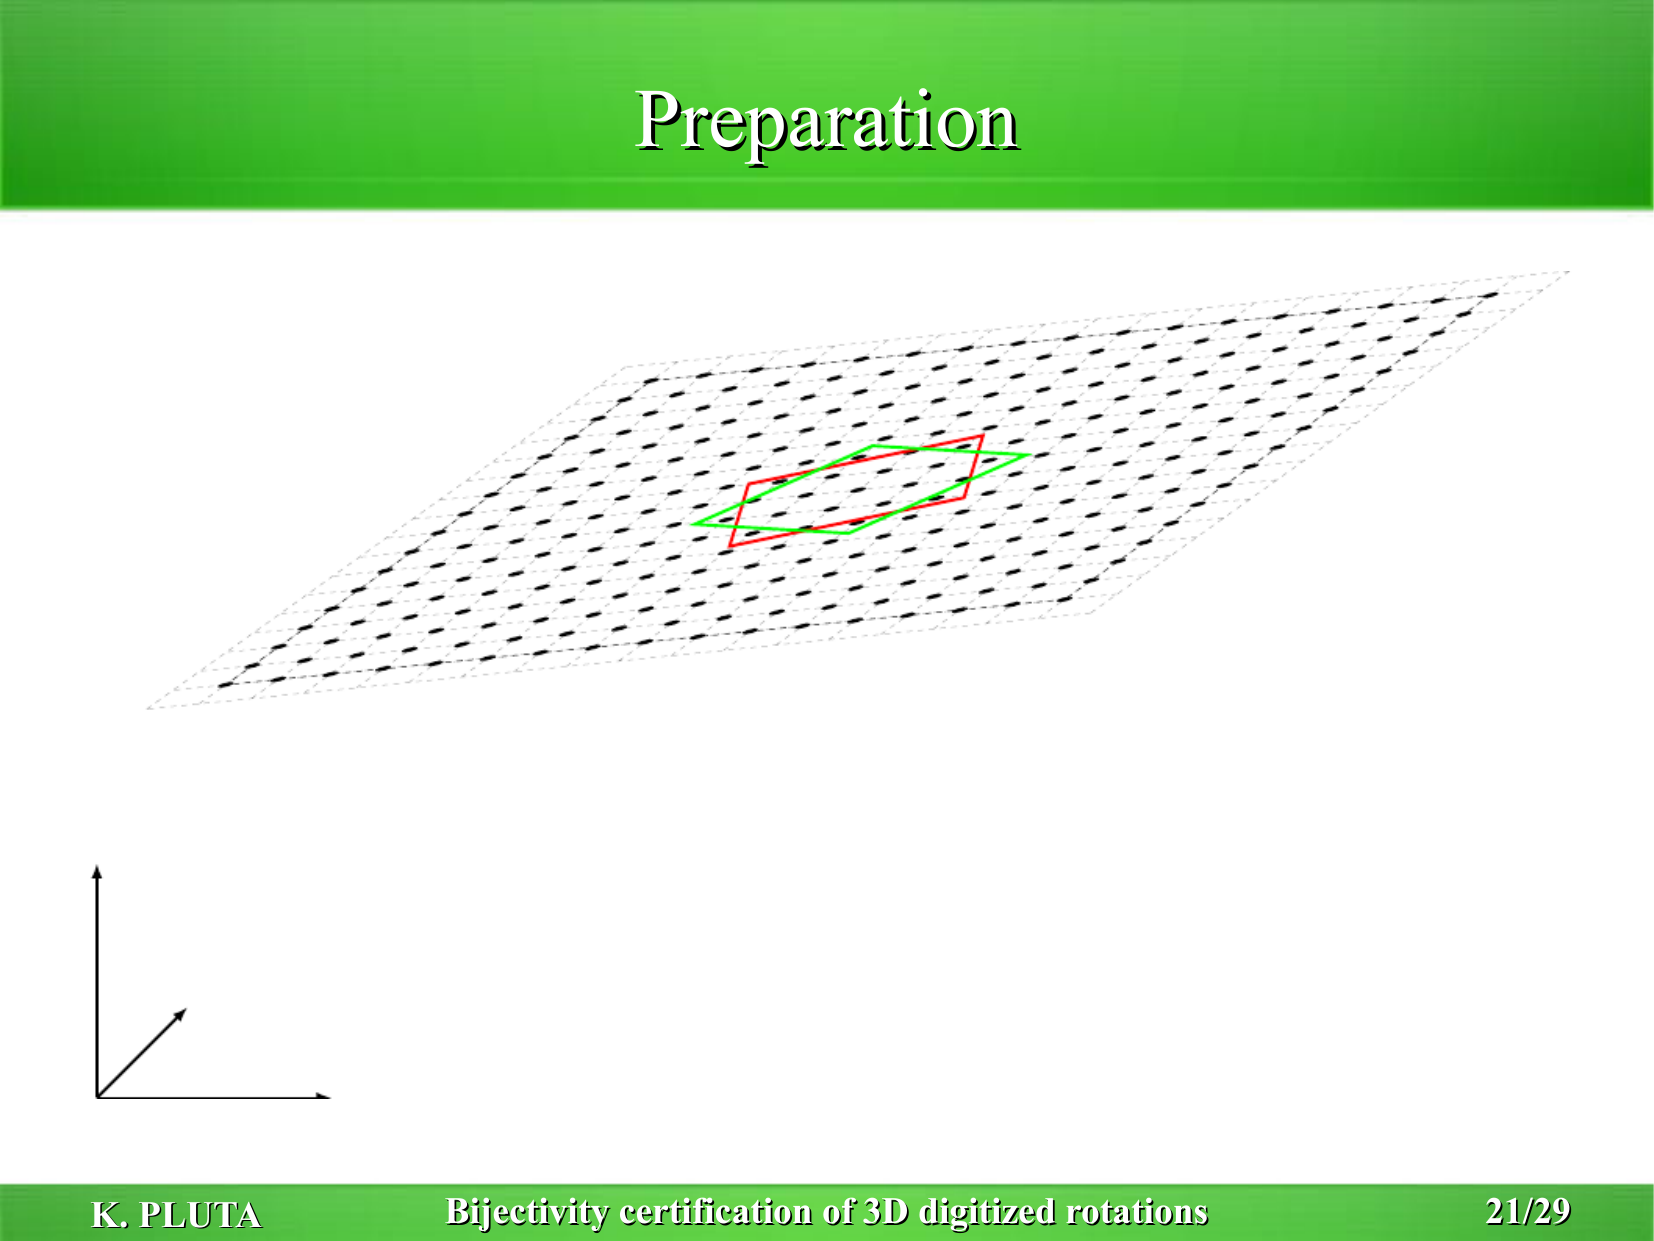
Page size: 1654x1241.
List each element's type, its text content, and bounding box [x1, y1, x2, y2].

title Preparation [82, 47, 1571, 189]
picture [0, 0, 1654, 1241]
